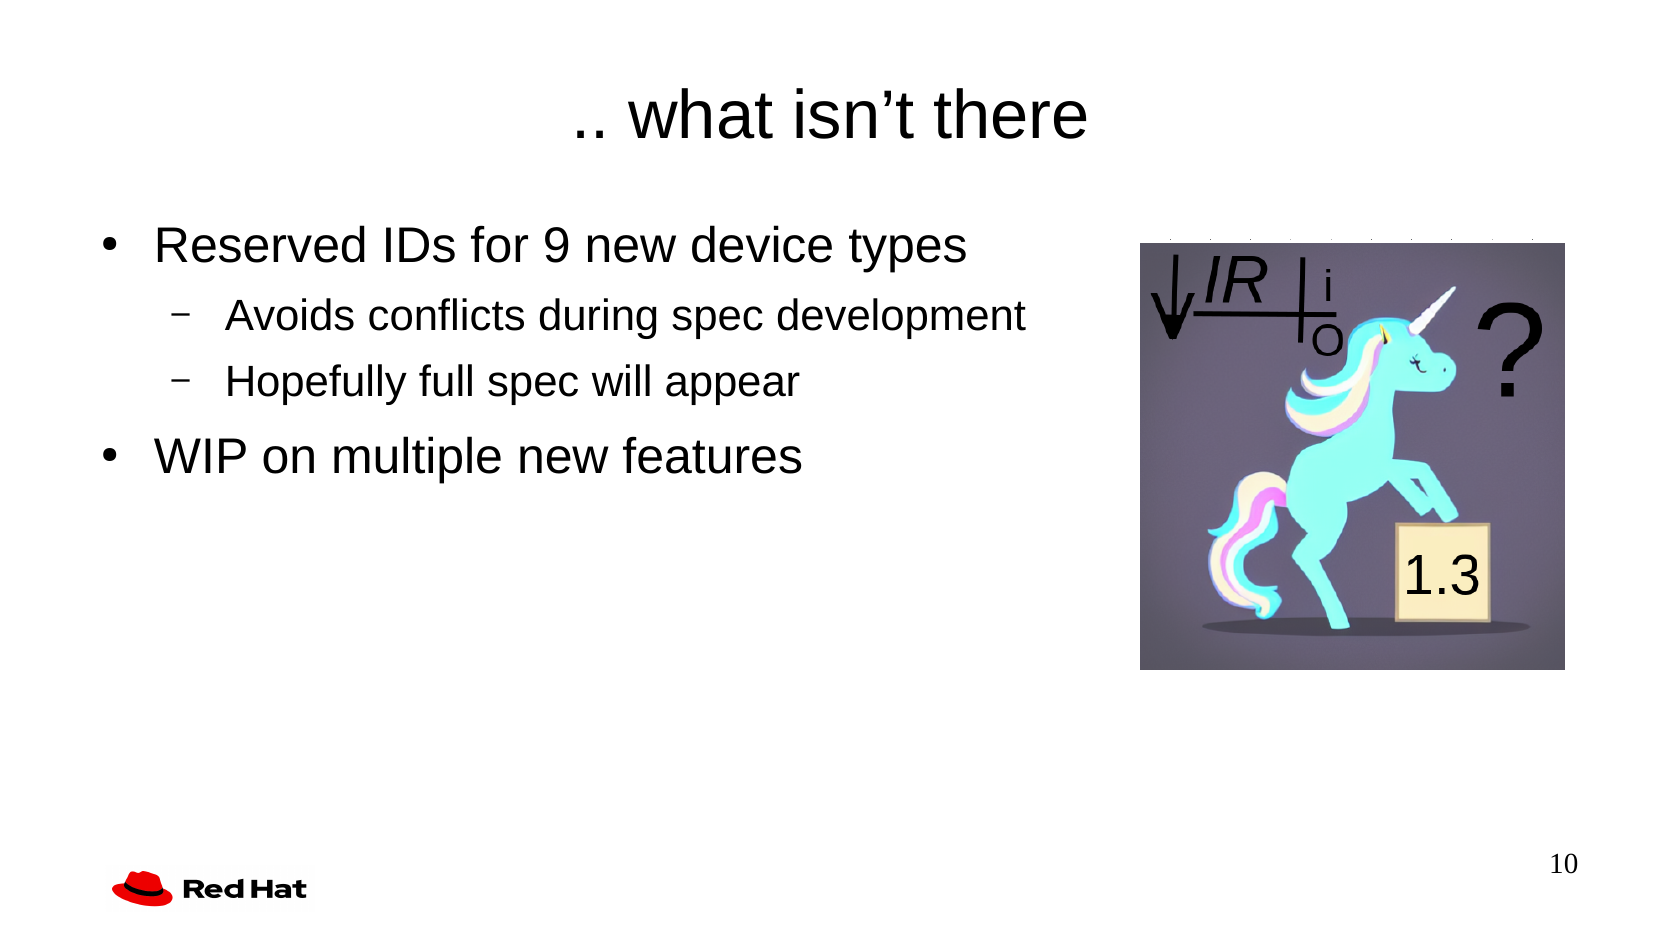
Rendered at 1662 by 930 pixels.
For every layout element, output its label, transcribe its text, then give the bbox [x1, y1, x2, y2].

picture [105, 865, 315, 912]
picture [1140, 239, 1565, 670]
title .. what isn’t there [83, 36, 1579, 193]
list Reserved IDs for 9 new device types Avoids conflicts during spec development Hopefully full spec will appear WIP on multiple new features [83, 217, 1579, 757]
